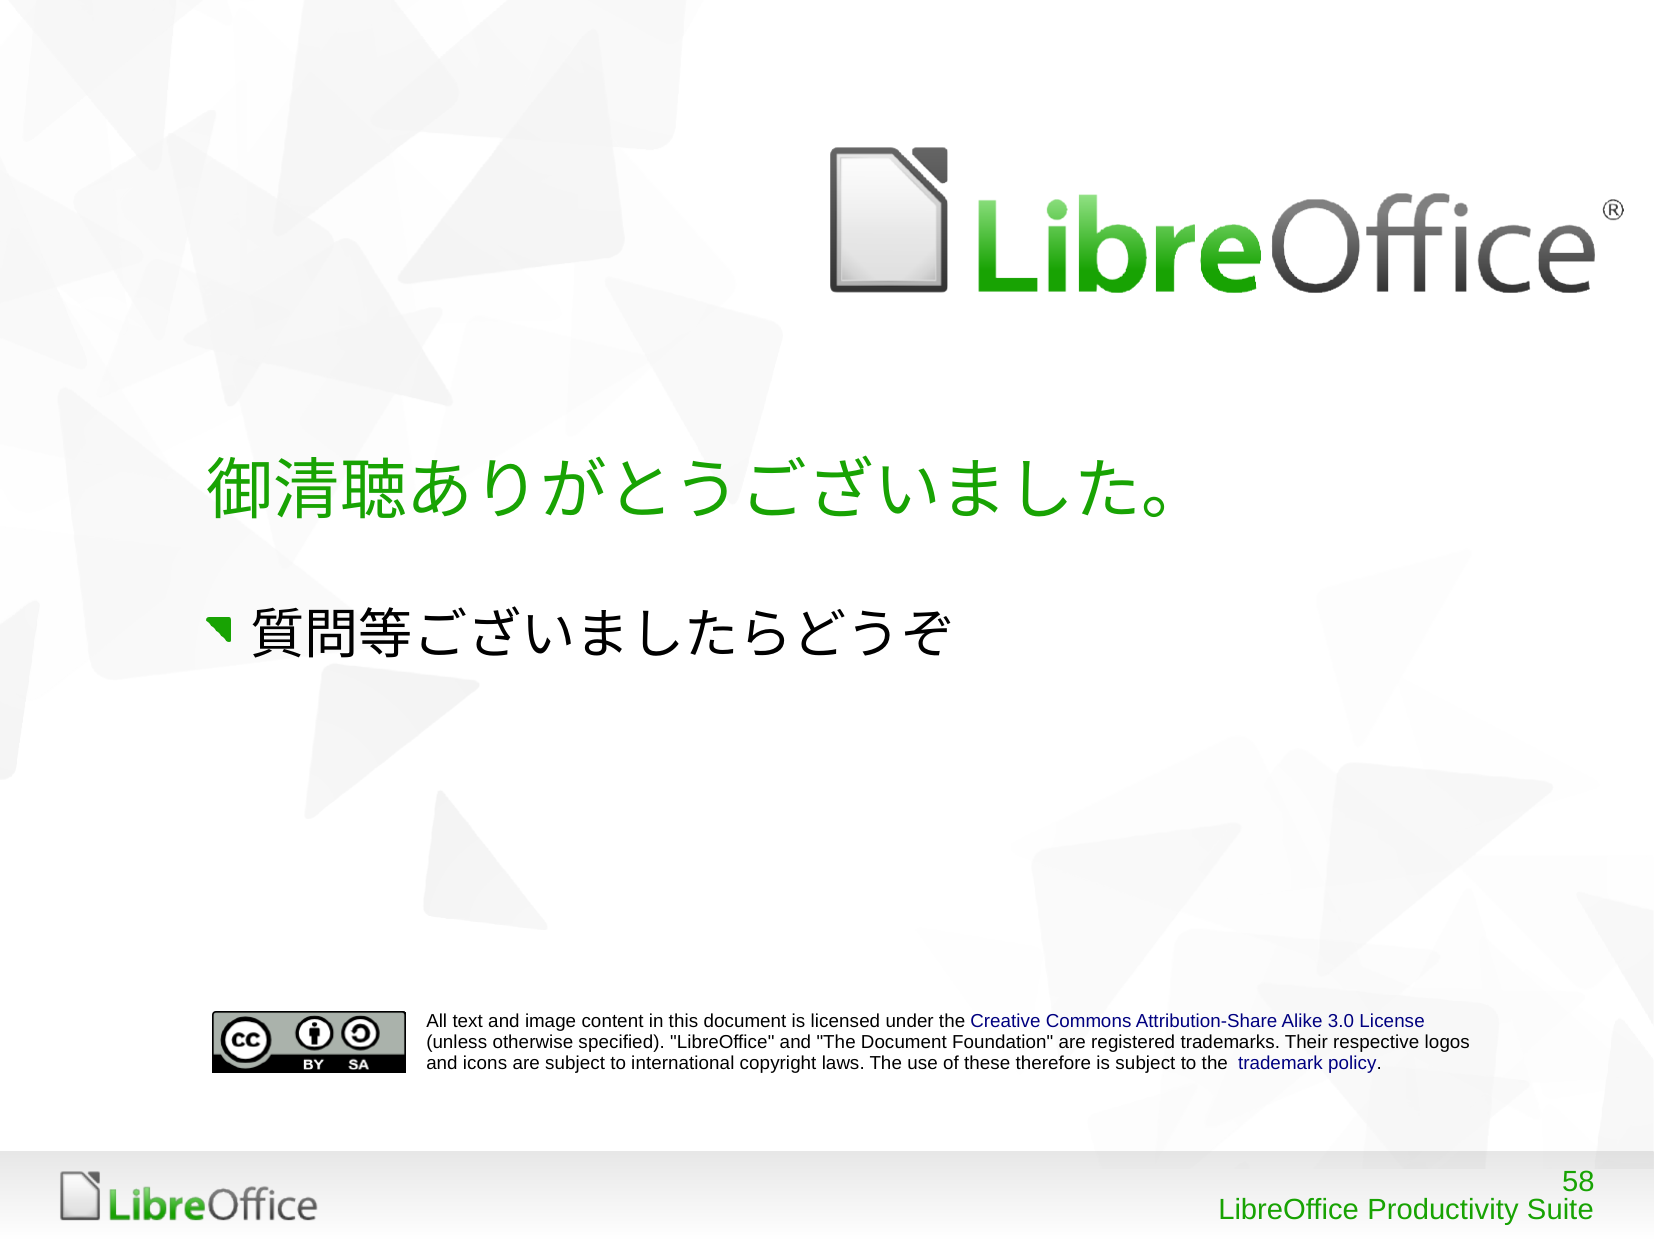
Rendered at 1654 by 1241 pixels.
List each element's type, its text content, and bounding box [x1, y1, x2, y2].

picture [212, 1011, 406, 1073]
title 御清聴ありがとうございました。 [206, 395, 1477, 573]
picture [41, 1152, 337, 1240]
picture [0, 0, 1654, 930]
list 質問等ございましたらどうぞ [206, 590, 1477, 945]
picture [915, 548, 1654, 1169]
